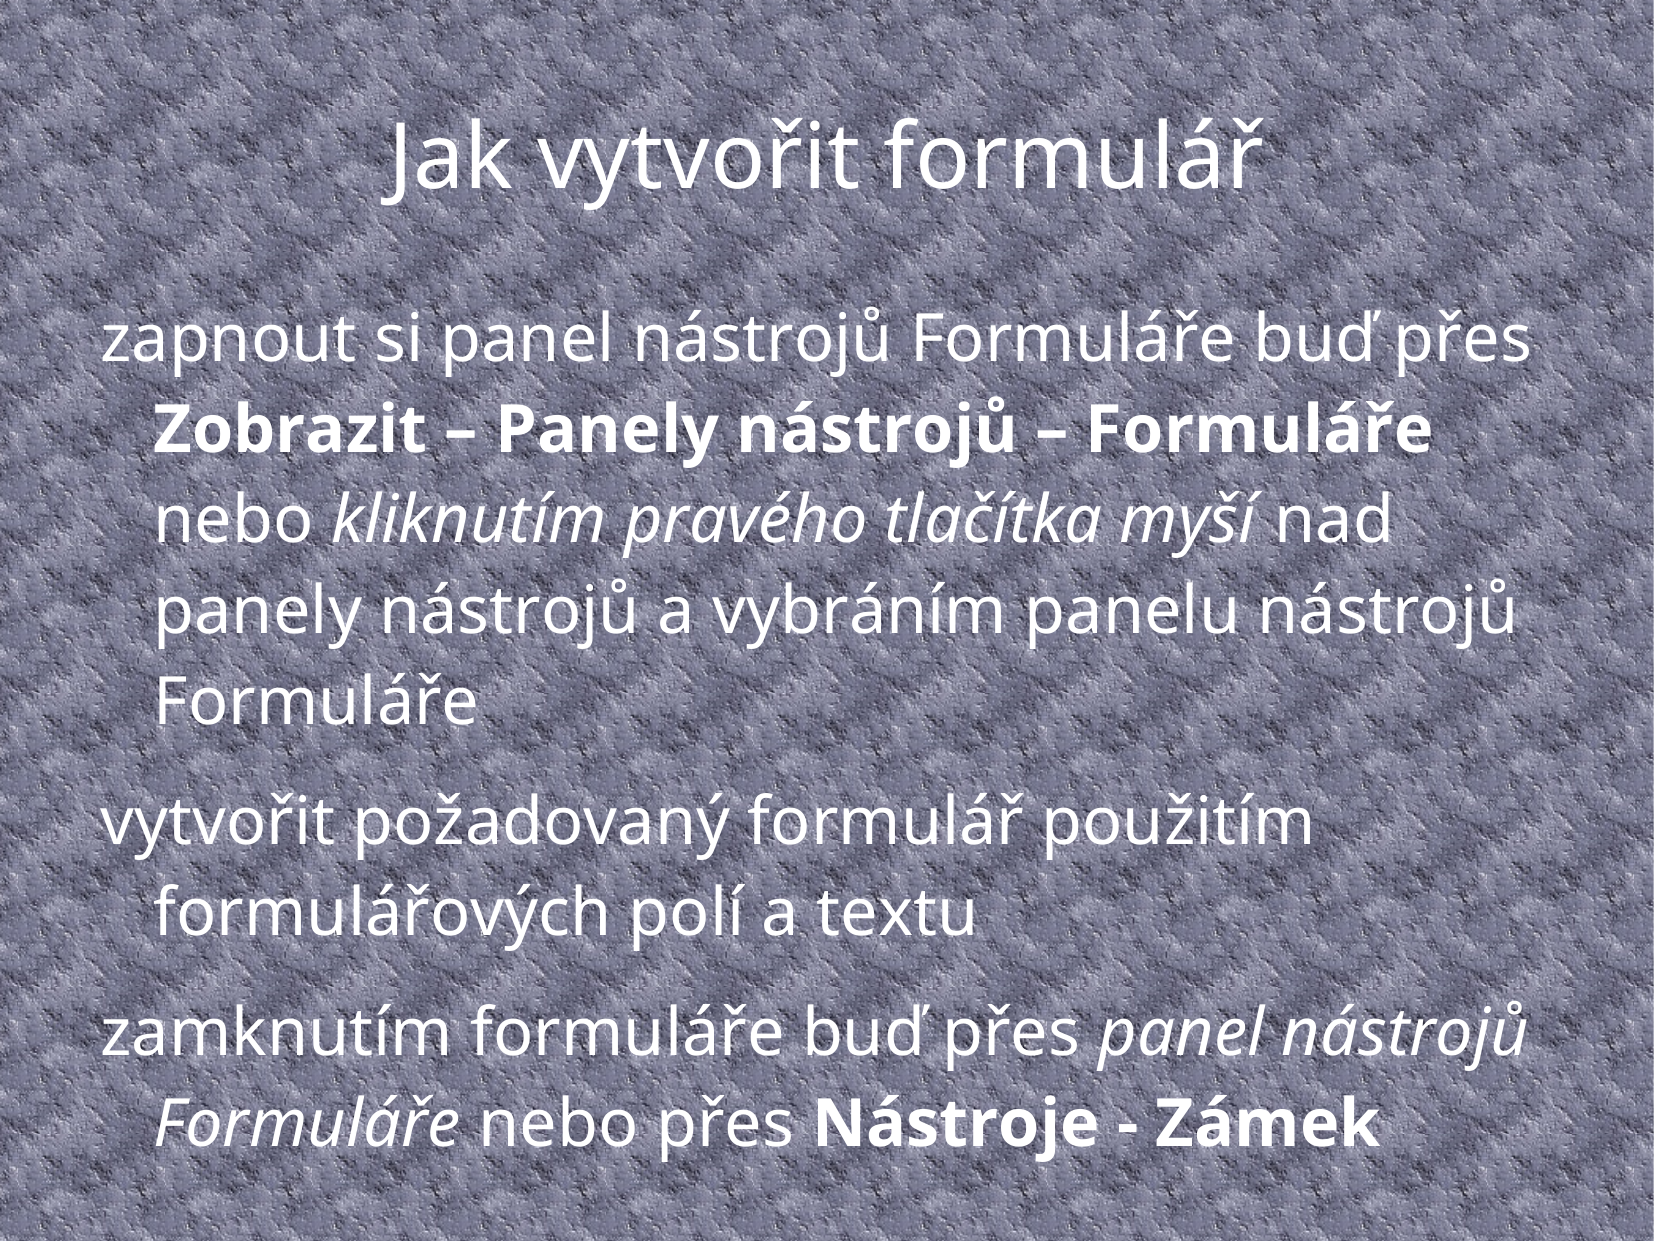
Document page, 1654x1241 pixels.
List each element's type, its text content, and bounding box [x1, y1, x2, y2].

title Jak vytvořit formulář [82, 49, 1571, 257]
picture [0, 0, 1654, 1241]
list zapnout si panel nástrojů Formuláře buď přes Zobrazit – Panely nástrojů – Formuláře nebo kliknutím pravého tlačítka myší nad panely nástrojů a vybráním panelu nástrojů Formuláře vytvořit požadovaný formulář použitím formulářových polí a textu zamknutím formuláře buď přes panel nástrojů Formuláře nebo přes Nástroje - Zámek [82, 290, 1571, 1160]
